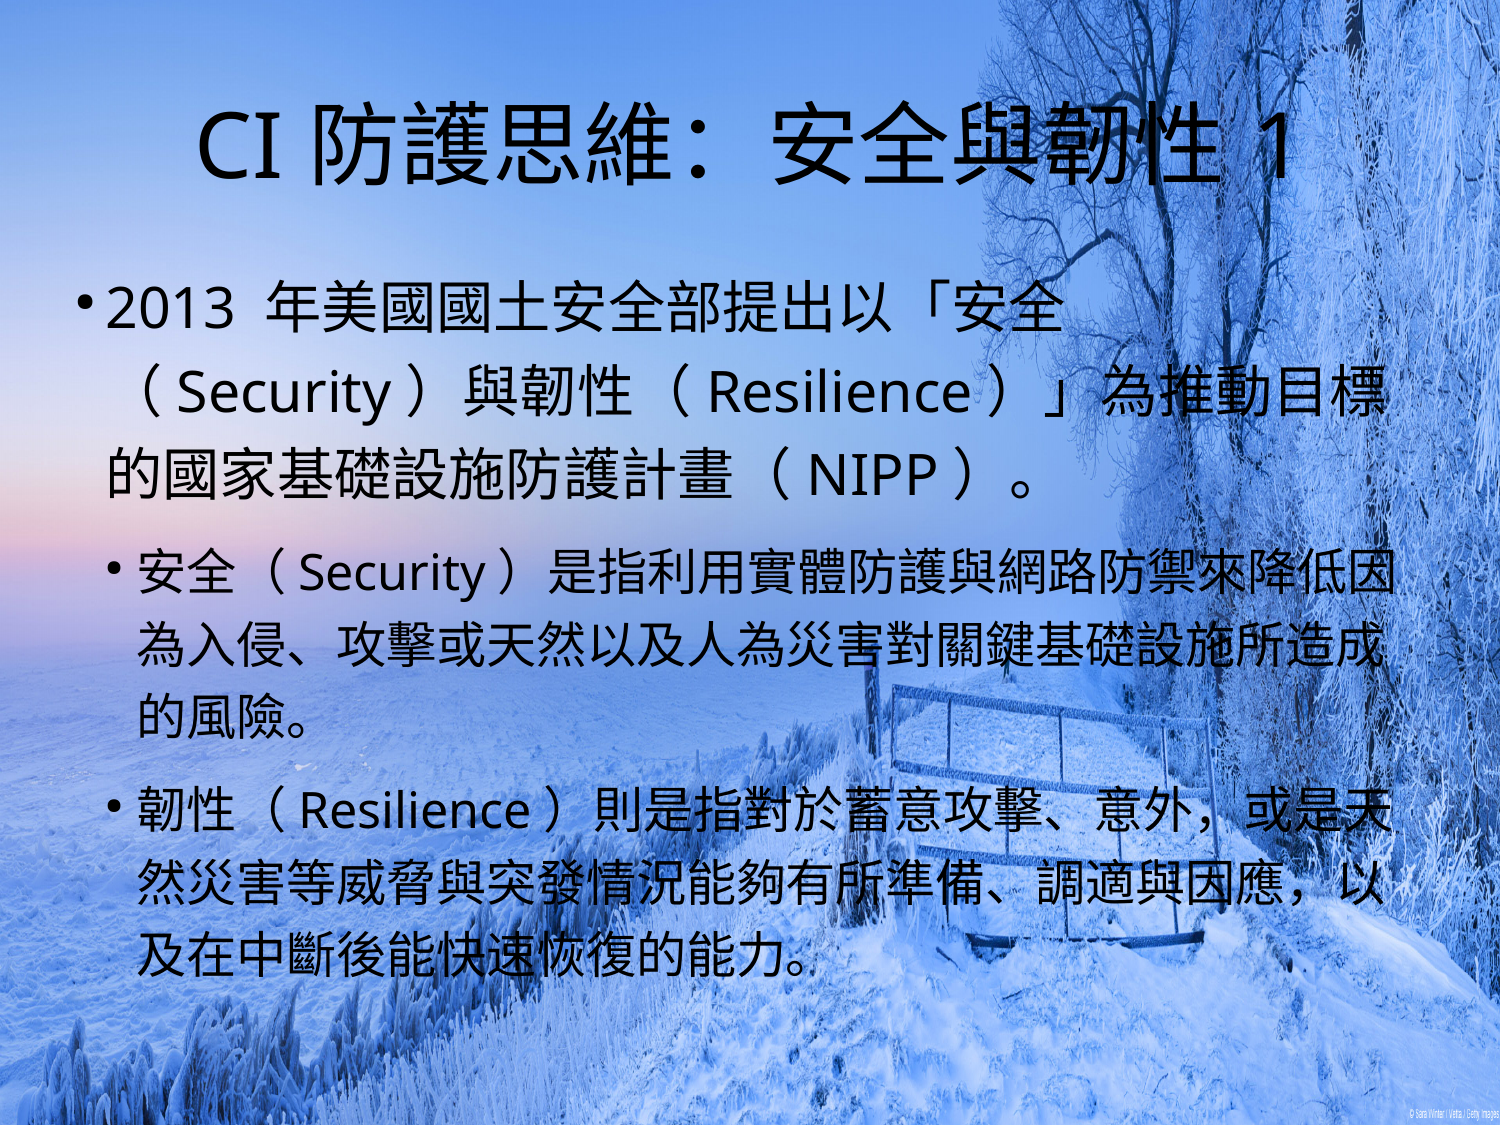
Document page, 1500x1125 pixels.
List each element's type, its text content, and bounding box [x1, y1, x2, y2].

title CI防護思維：安全與韌性1 [75, 45, 1425, 233]
picture [0, 0, 1500, 1125]
list 2013 年美國國土安全部提出以「安全 （Security）與韌性（Resilience）」為推動目標的國家基礎設施防護計畫（NIPP）。 安全（Security）是指利用實體防護與網路防禦來降低因為入侵、攻擊或天然以及人為災害對關鍵基礎設施所造成的風險。 韌性（Resilience）則是指對於蓄意攻擊、意外，或是天然災害等威脅與突發情況能夠有所準備、調適與因應，以及在中斷後能快速恢復的能力。 [75, 262, 1425, 1005]
